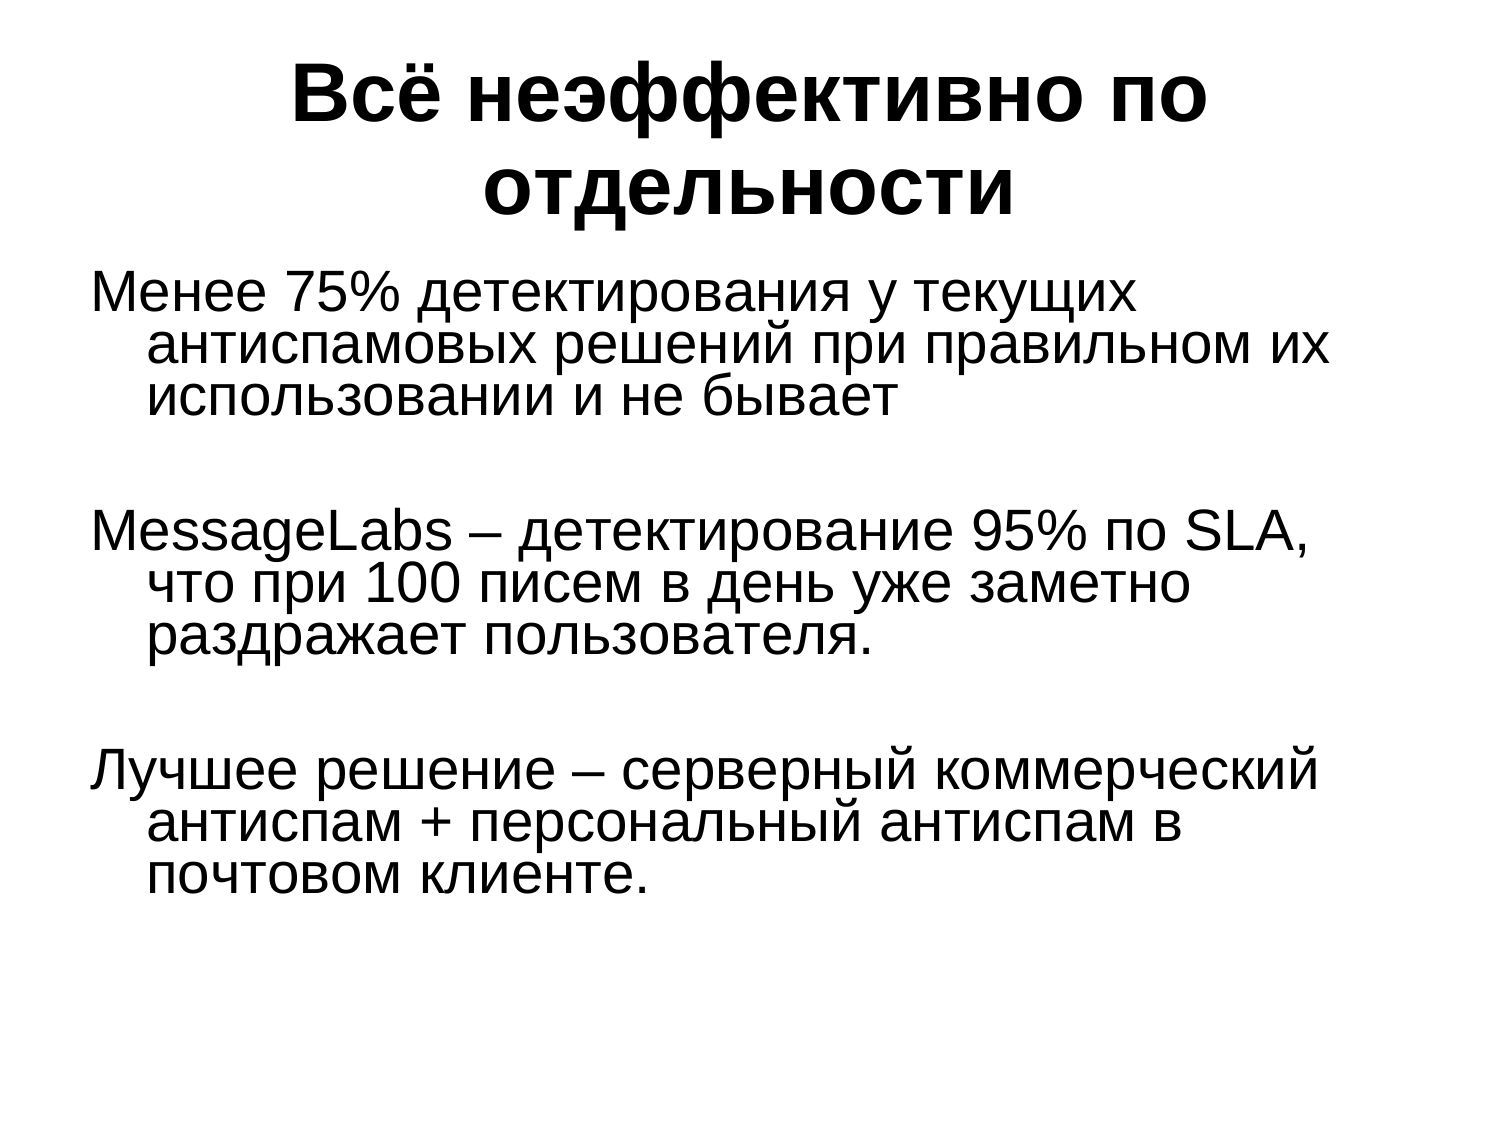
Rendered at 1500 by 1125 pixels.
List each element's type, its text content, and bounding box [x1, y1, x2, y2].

title Всё неэффективно по отдельности [75, 38, 1426, 240]
list Менее 75% детектирования у текущих антиспамовых решений при правильном их использовании и не бывает MessageLabs – детектирование 95% по SLA, что при 100 писем в день уже заметно раздражает пользователя. Лучшее решение – серверный коммерческий антиспам + персональный антиспам в почтовом клиенте. [75, 262, 1426, 1006]
